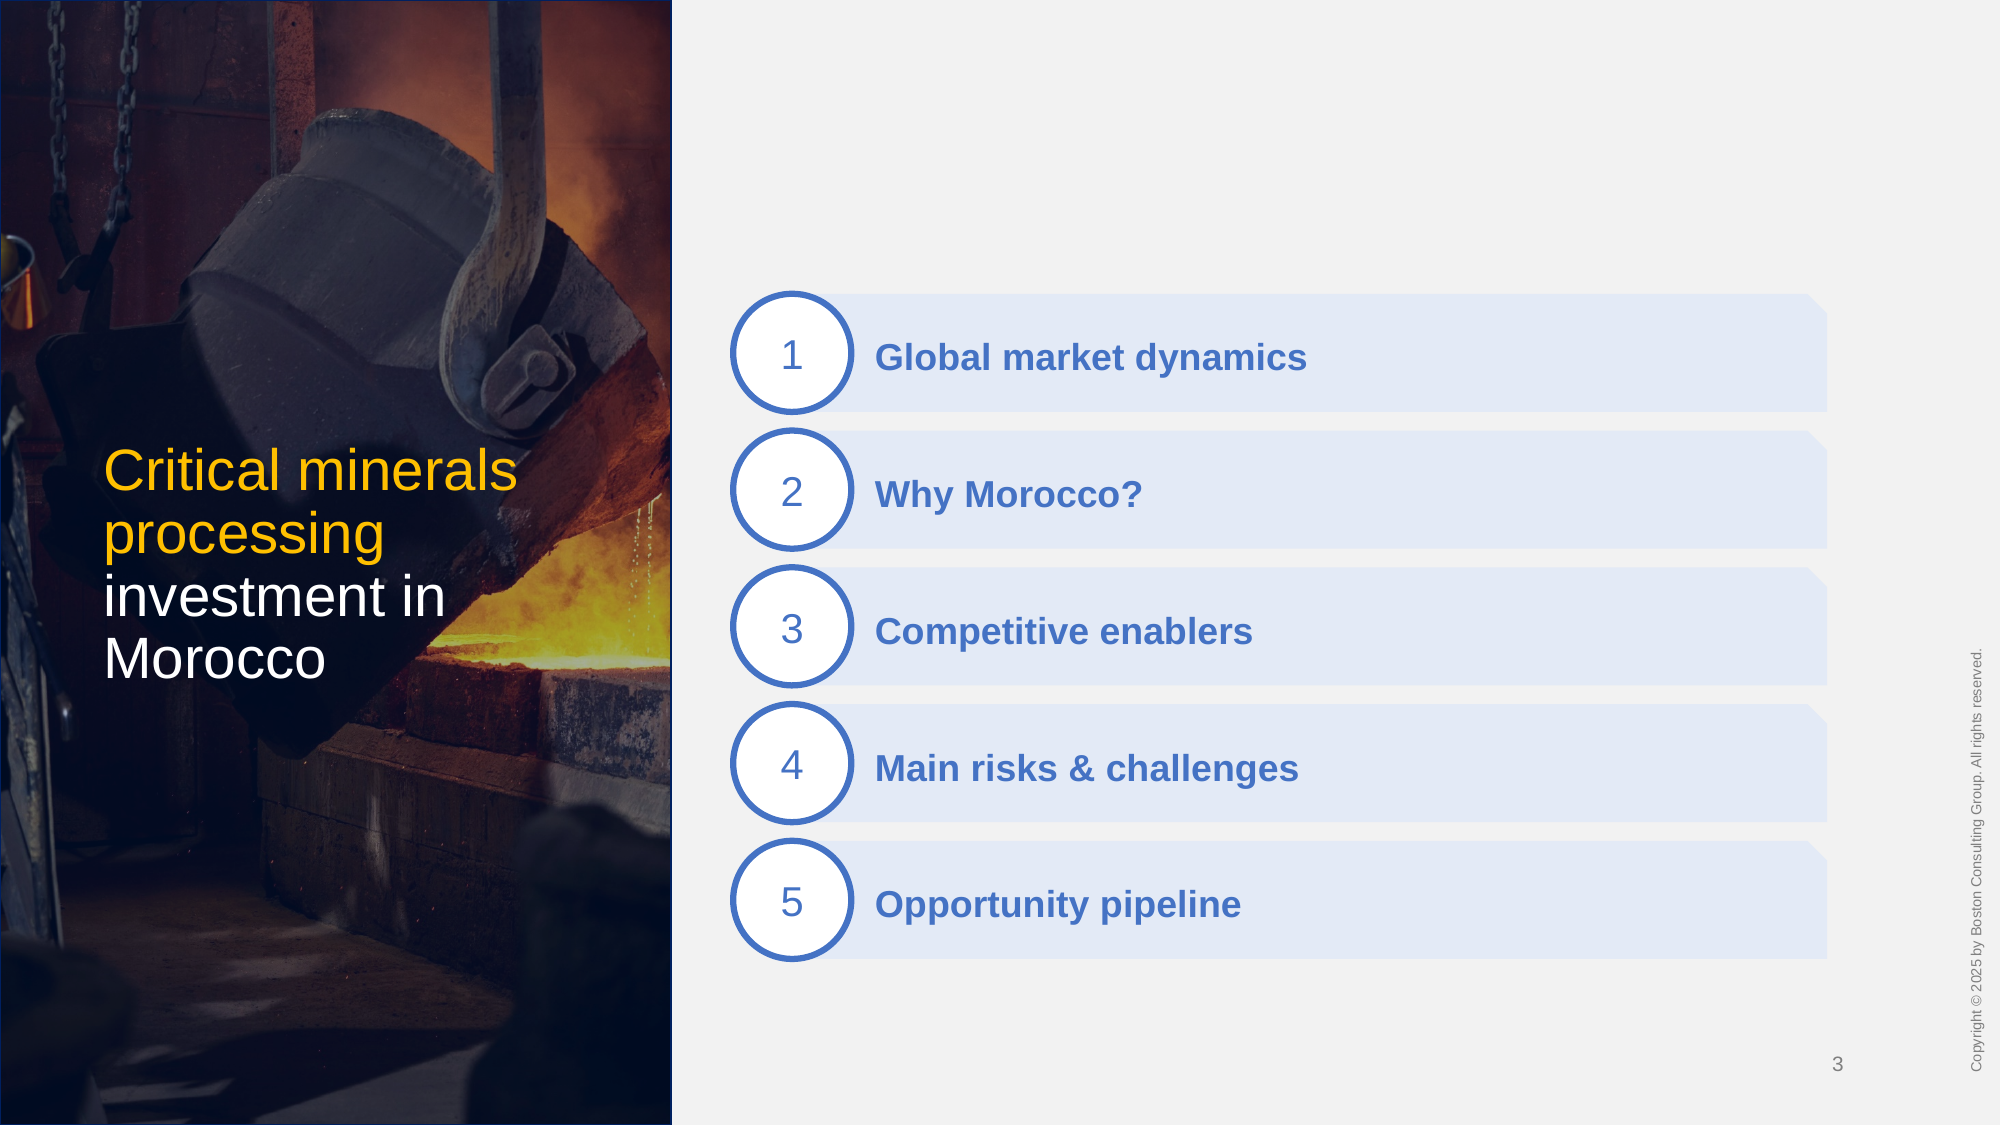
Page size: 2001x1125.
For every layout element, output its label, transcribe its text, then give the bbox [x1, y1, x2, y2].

title Critical minerals processing investment in Morocco [103, 439, 617, 686]
text_box 5 [733, 840, 852, 959]
text_box Main risks & challenges [797, 704, 1828, 823]
text_box Why Morocco? [802, 430, 1828, 549]
text_box [0, 0, 671, 1125]
text_box Opportunity pipeline [803, 840, 1828, 959]
text_box 3 [733, 567, 852, 686]
text_box Global market dynamics [803, 293, 1828, 412]
text_box Competitive enablers [799, 567, 1828, 686]
text_box 4 [733, 704, 852, 823]
text_box 2 [733, 430, 852, 549]
text_box 1 [733, 293, 852, 412]
